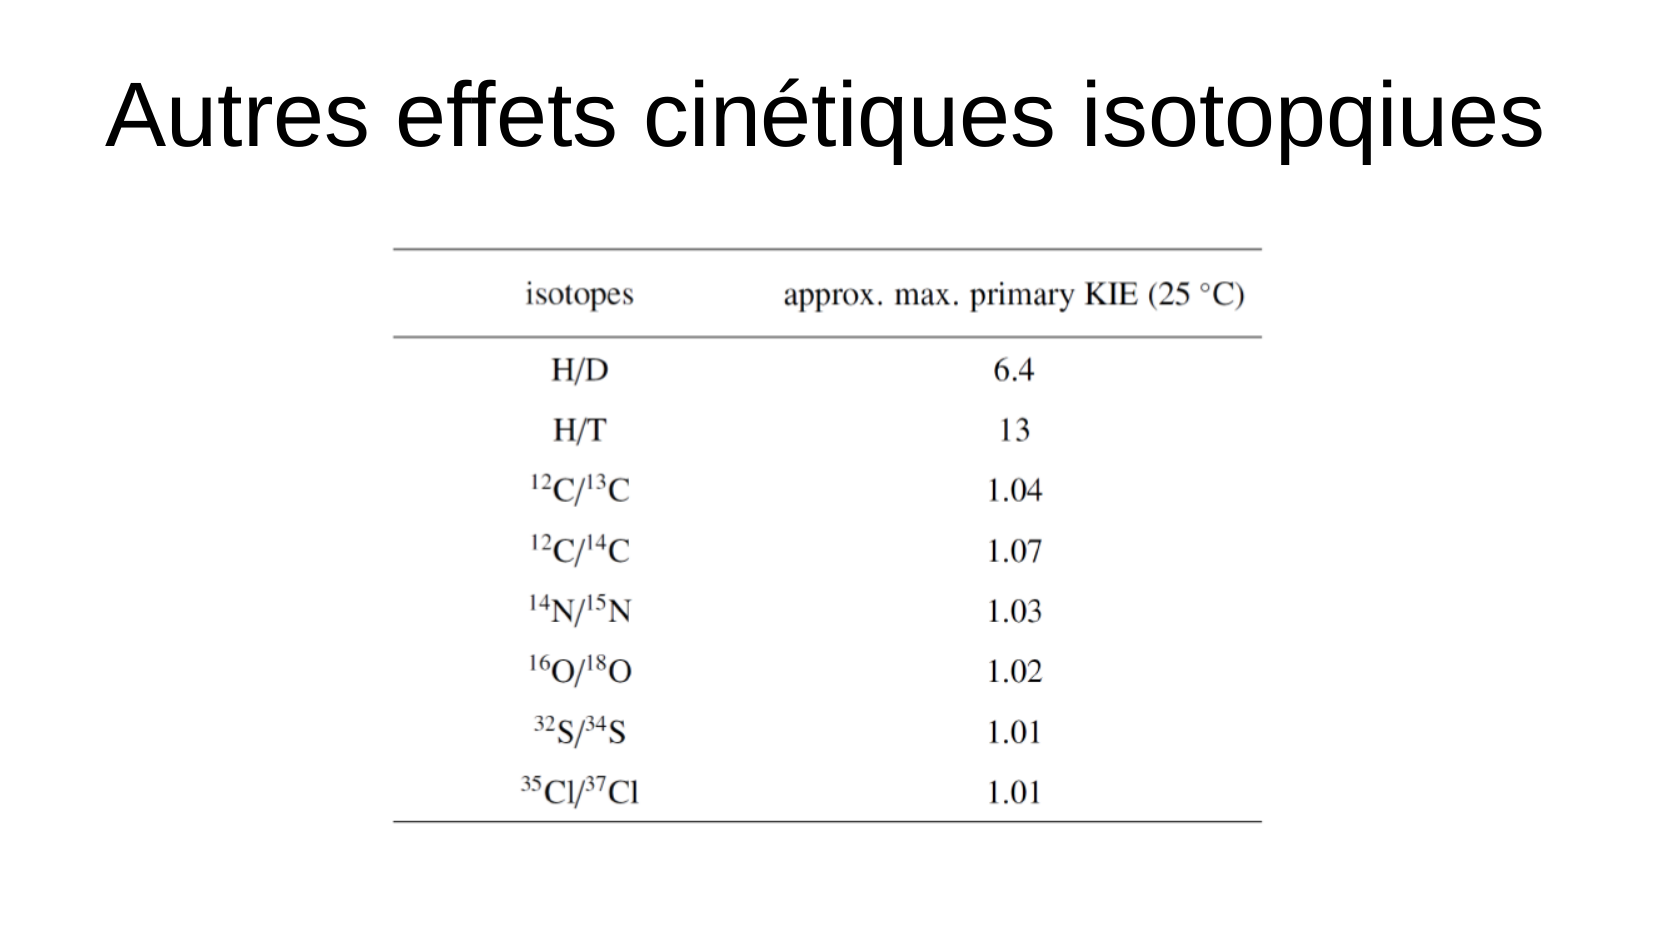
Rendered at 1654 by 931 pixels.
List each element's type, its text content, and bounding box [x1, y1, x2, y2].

title Autres effets cinétiques isotopqiues [82, 37, 1571, 193]
picture [330, 224, 1362, 851]
